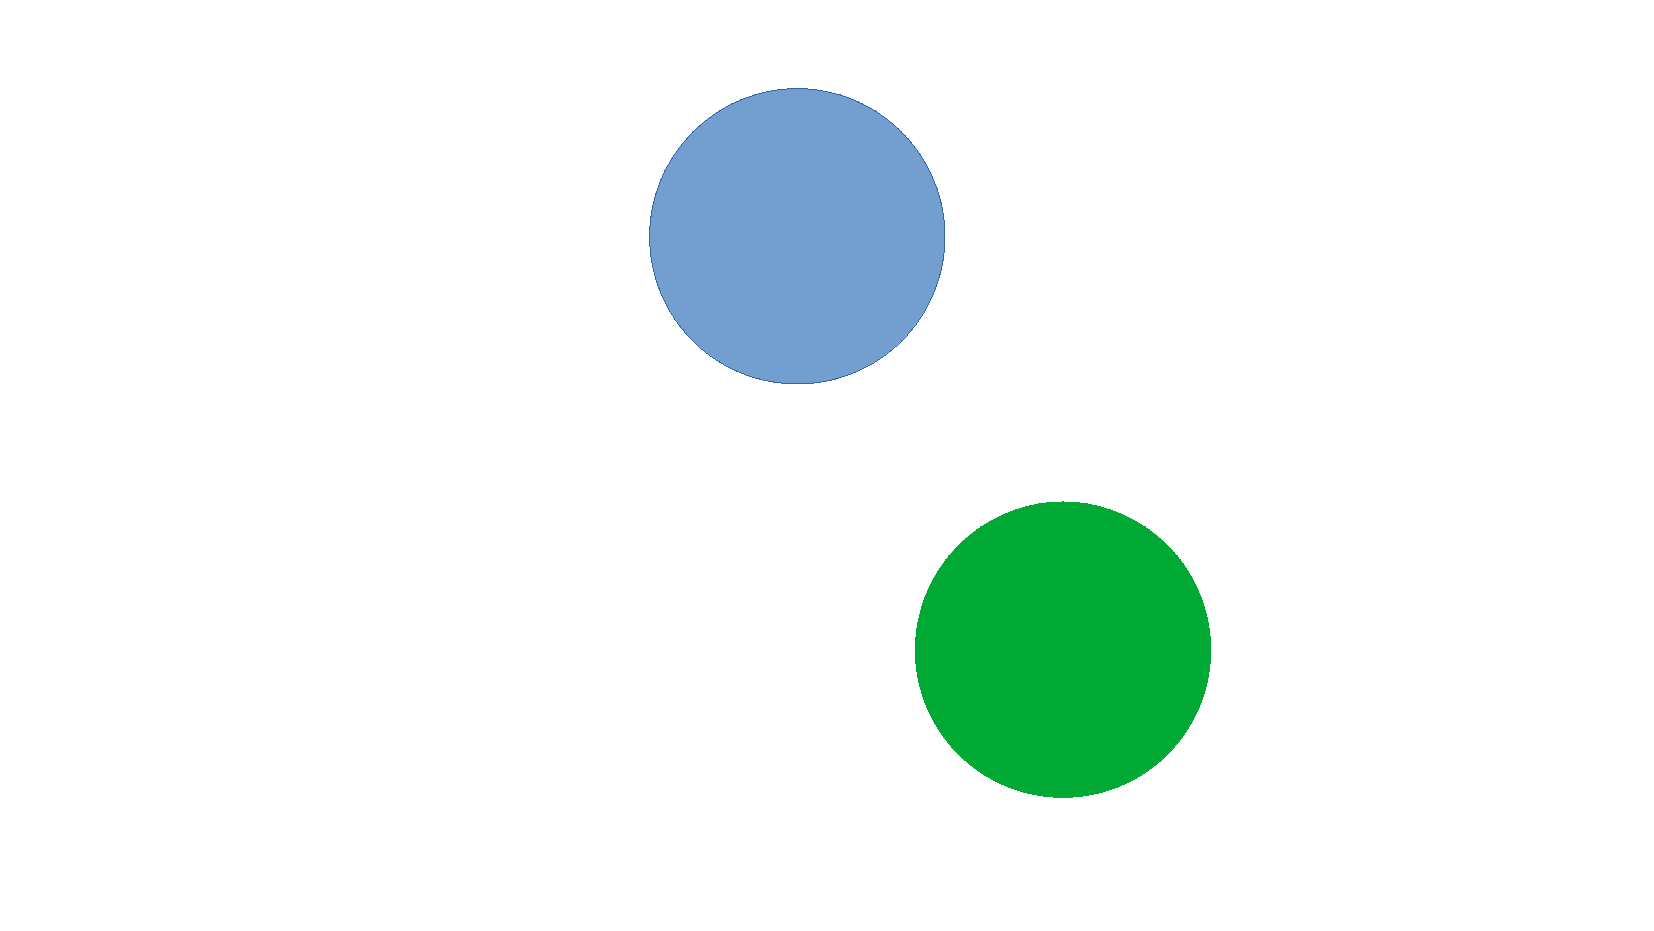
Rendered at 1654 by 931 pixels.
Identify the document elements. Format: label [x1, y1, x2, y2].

text_box [649, 88, 945, 384]
text_box [915, 501, 1211, 798]
